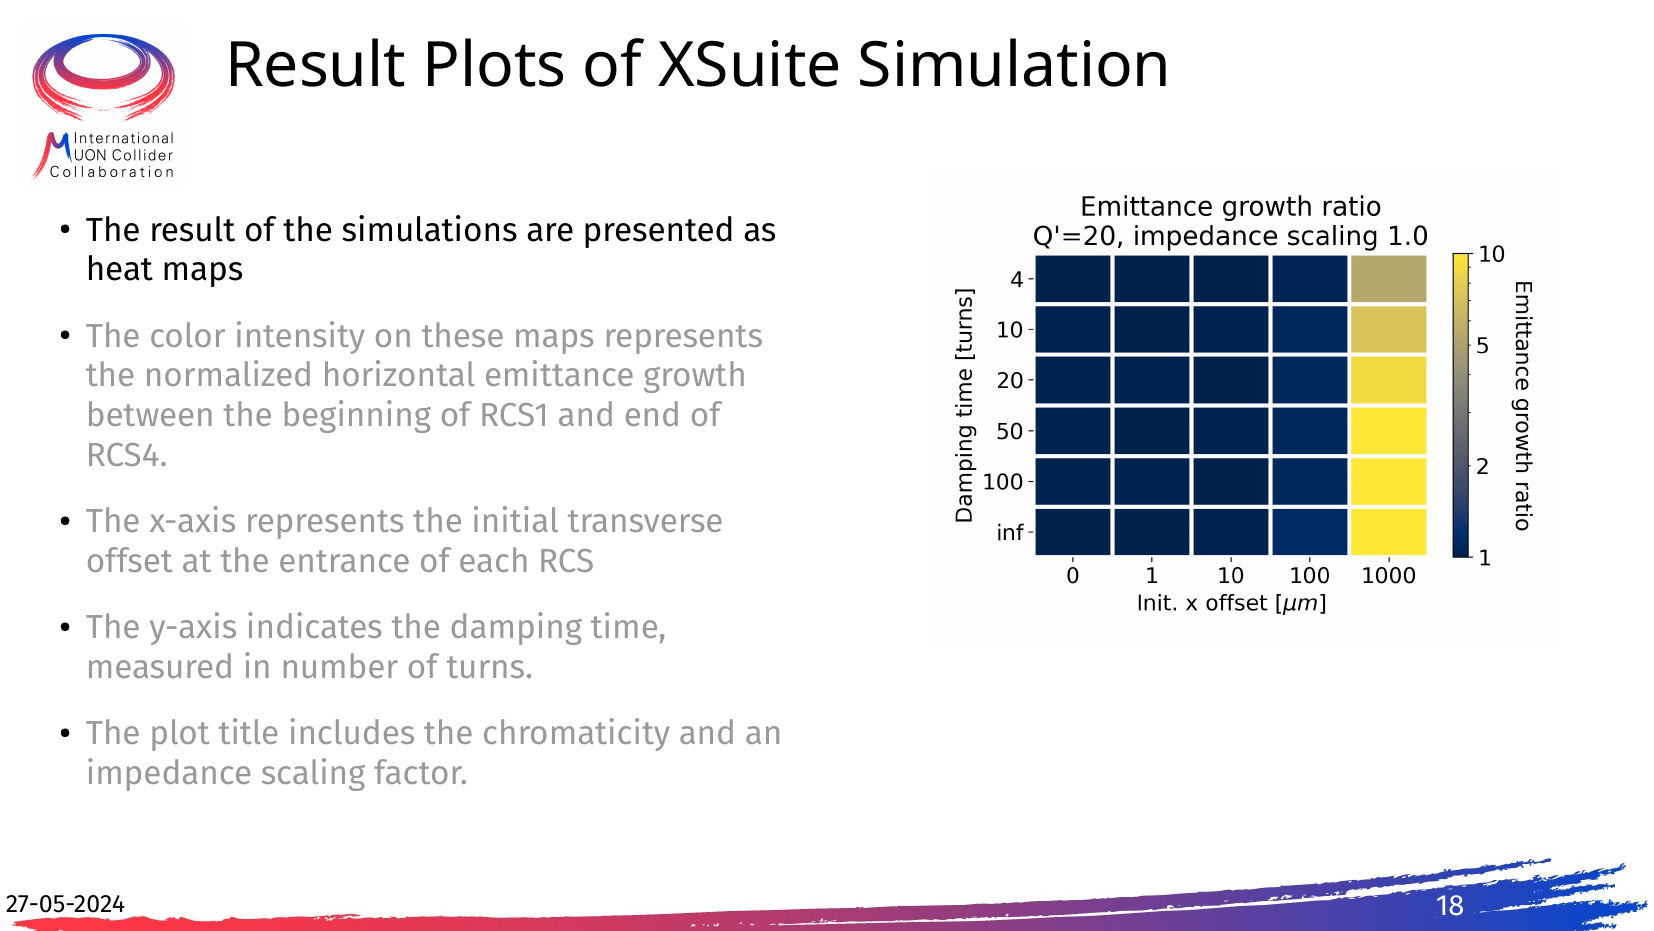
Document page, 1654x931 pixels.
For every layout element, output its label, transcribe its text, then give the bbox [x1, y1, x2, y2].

picture [930, 172, 1561, 646]
title Result Plots of XSuite Simulation [225, 19, 1571, 181]
list The result of the simulations are presented as heat maps The color intensity on these maps represents the normalized horizontal emittance growth between the beginning of RCS1 and end of RCS4. The x-axis represents the initial transverse offset at the entrance of each RCS The y-axis indicates the damping time, measured in number of turns. The plot title includes the chromaticity and an impedance scaling factor. [50, 210, 796, 796]
picture [21, 21, 188, 189]
picture [0, 848, 1654, 931]
